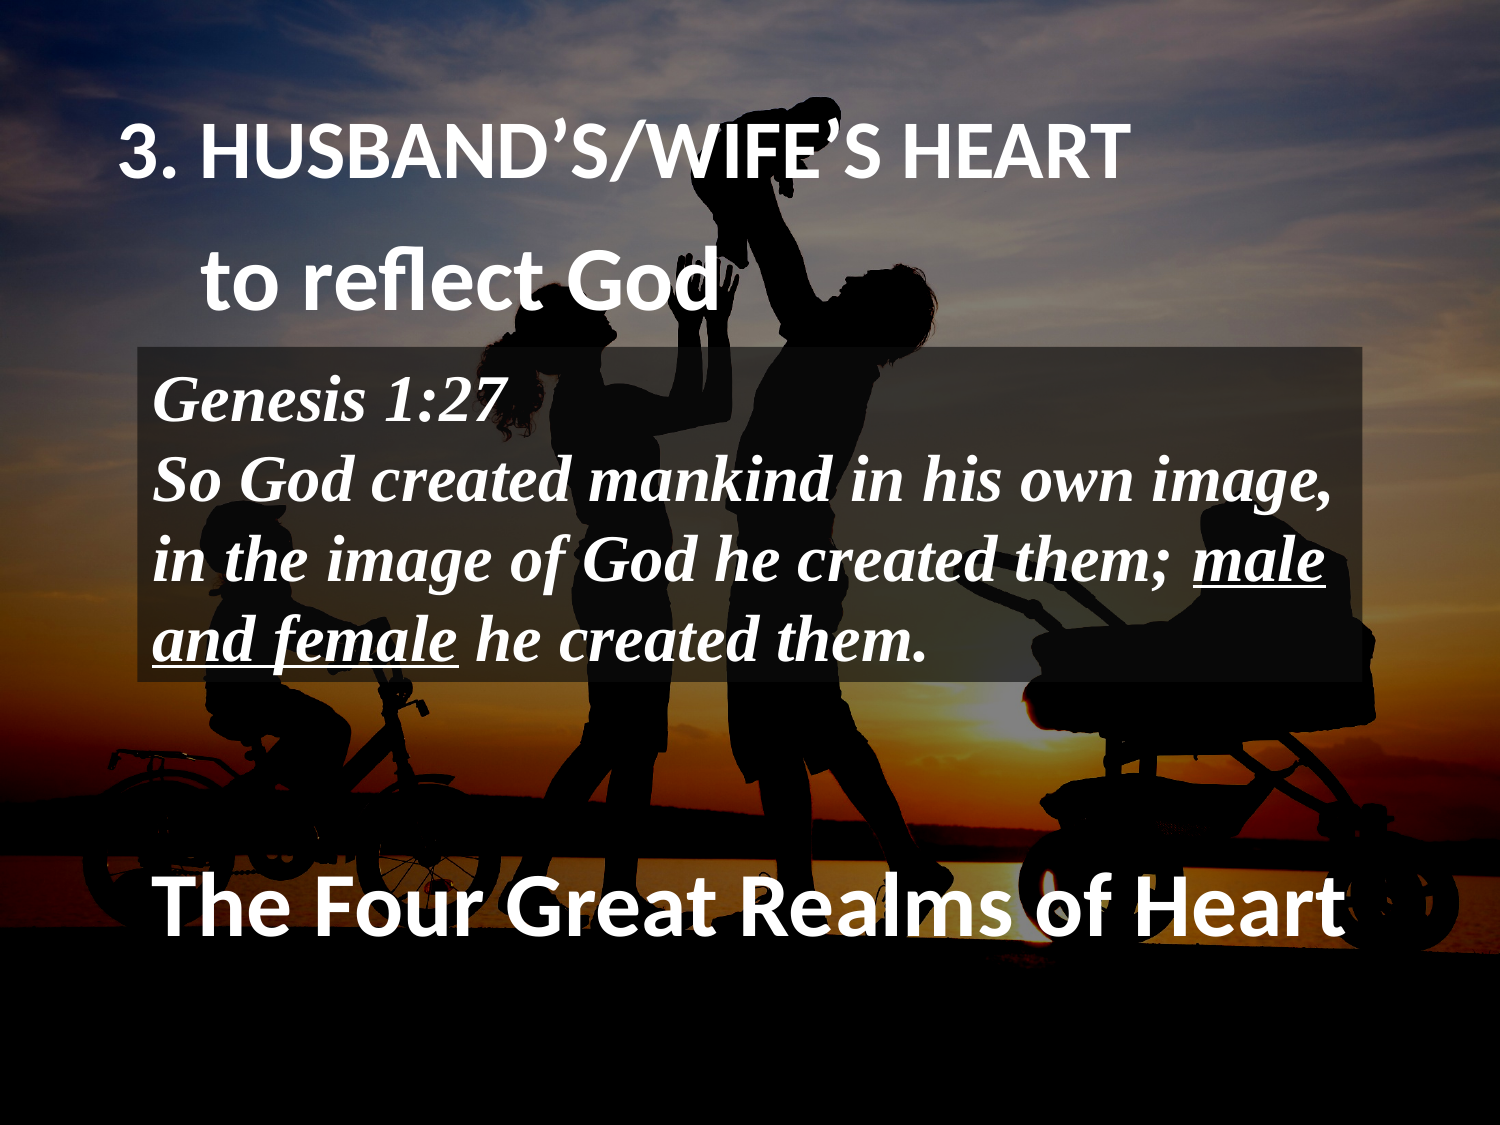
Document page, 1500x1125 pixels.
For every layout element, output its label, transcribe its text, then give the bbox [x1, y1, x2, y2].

picture [0, 0, 1500, 1000]
text_box Genesis 1:27 So God created mankind in his own image, in the image of God he created them; male and female he created them. [137, 347, 1362, 682]
text_box to reflect God [185, 211, 745, 338]
text_box The Four Great Realms of Heart [112, 837, 1388, 988]
text_box 3. HUSBAND’S/WIFE’S HEART [101, 87, 1159, 204]
